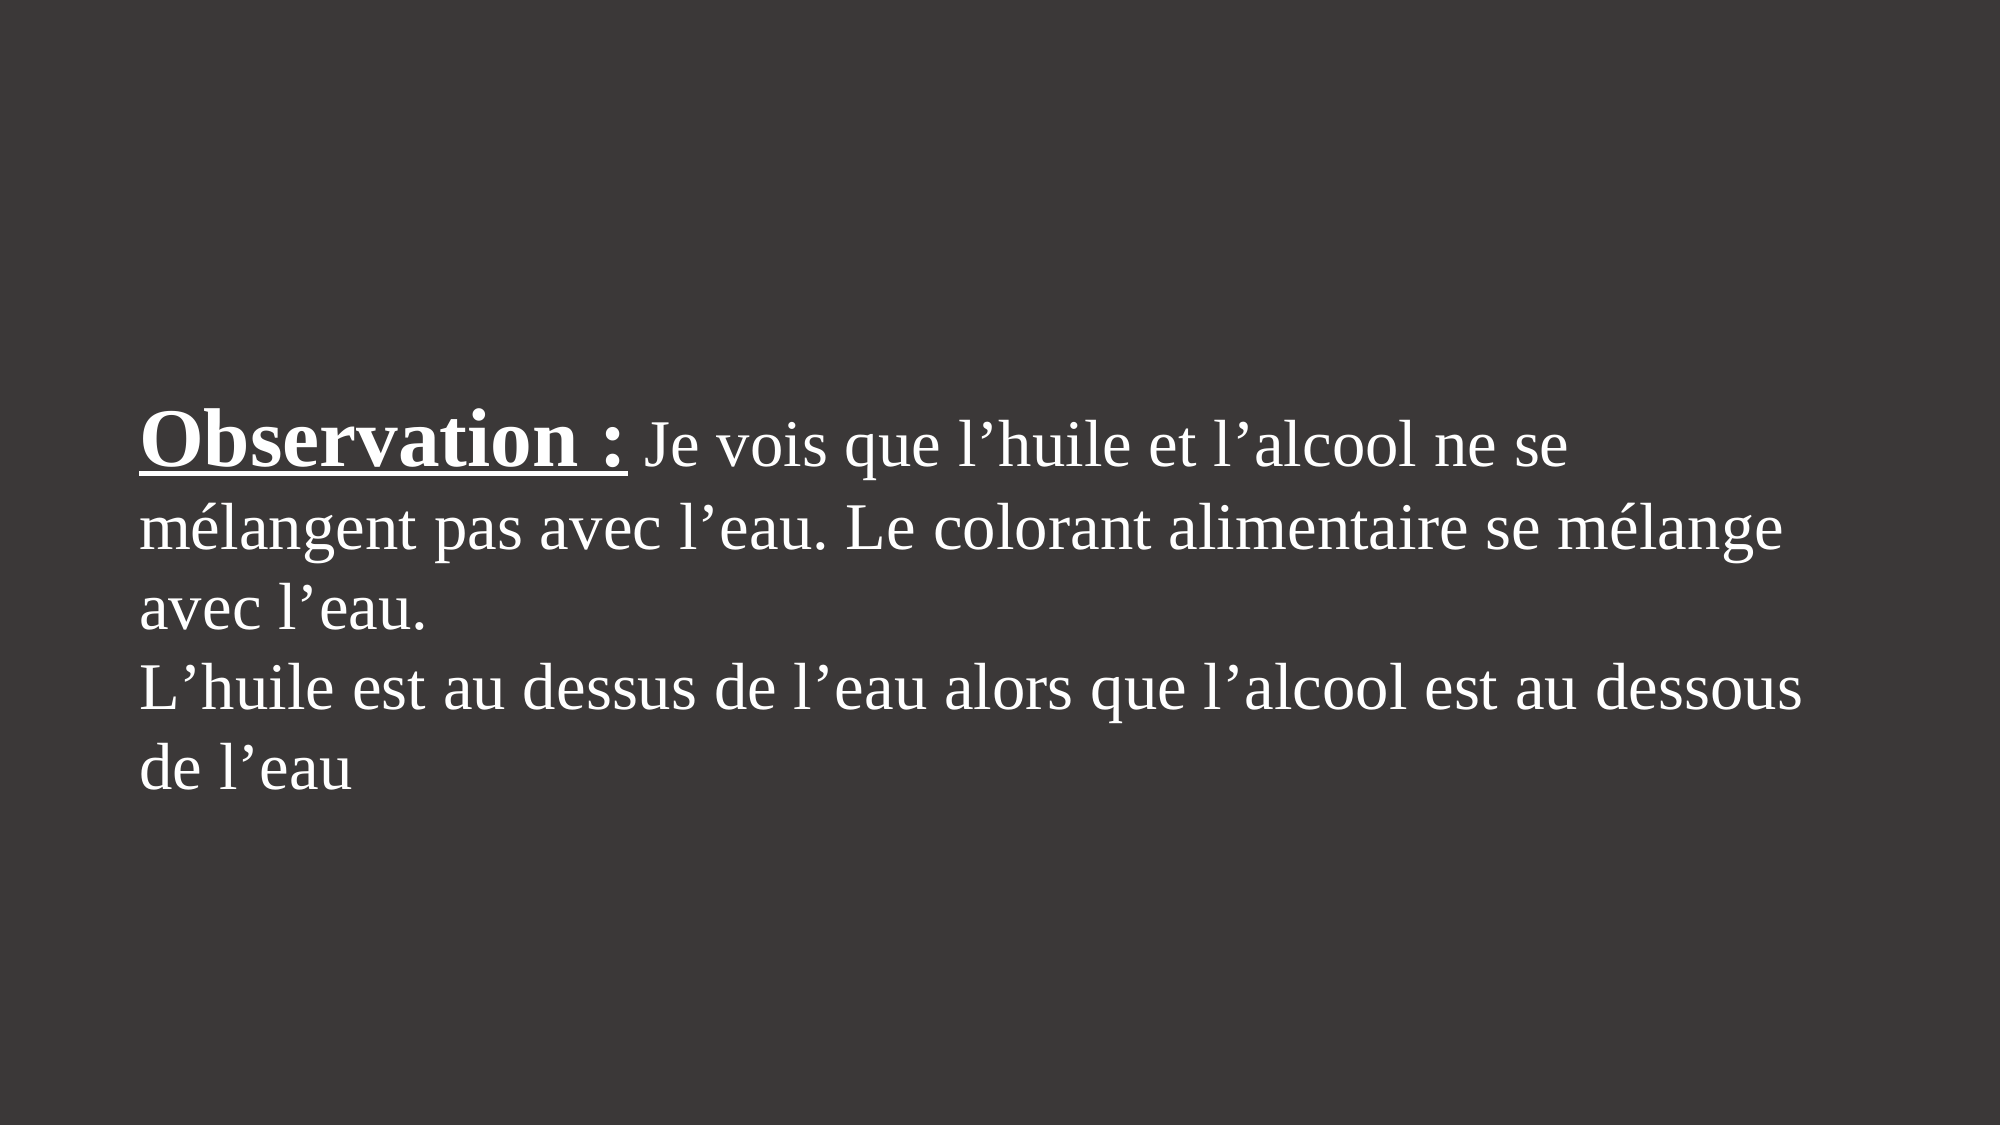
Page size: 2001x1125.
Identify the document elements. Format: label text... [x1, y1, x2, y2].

text_box Observation : Je vois que l’huile et l’alcool ne se mélangent pas avec l’eau. Le colorant alimentaire se mélange avec l’eau. L’huile est au dessus de l’eau alors que l’alcool est au dessous de l’eau [124, 375, 1881, 734]
